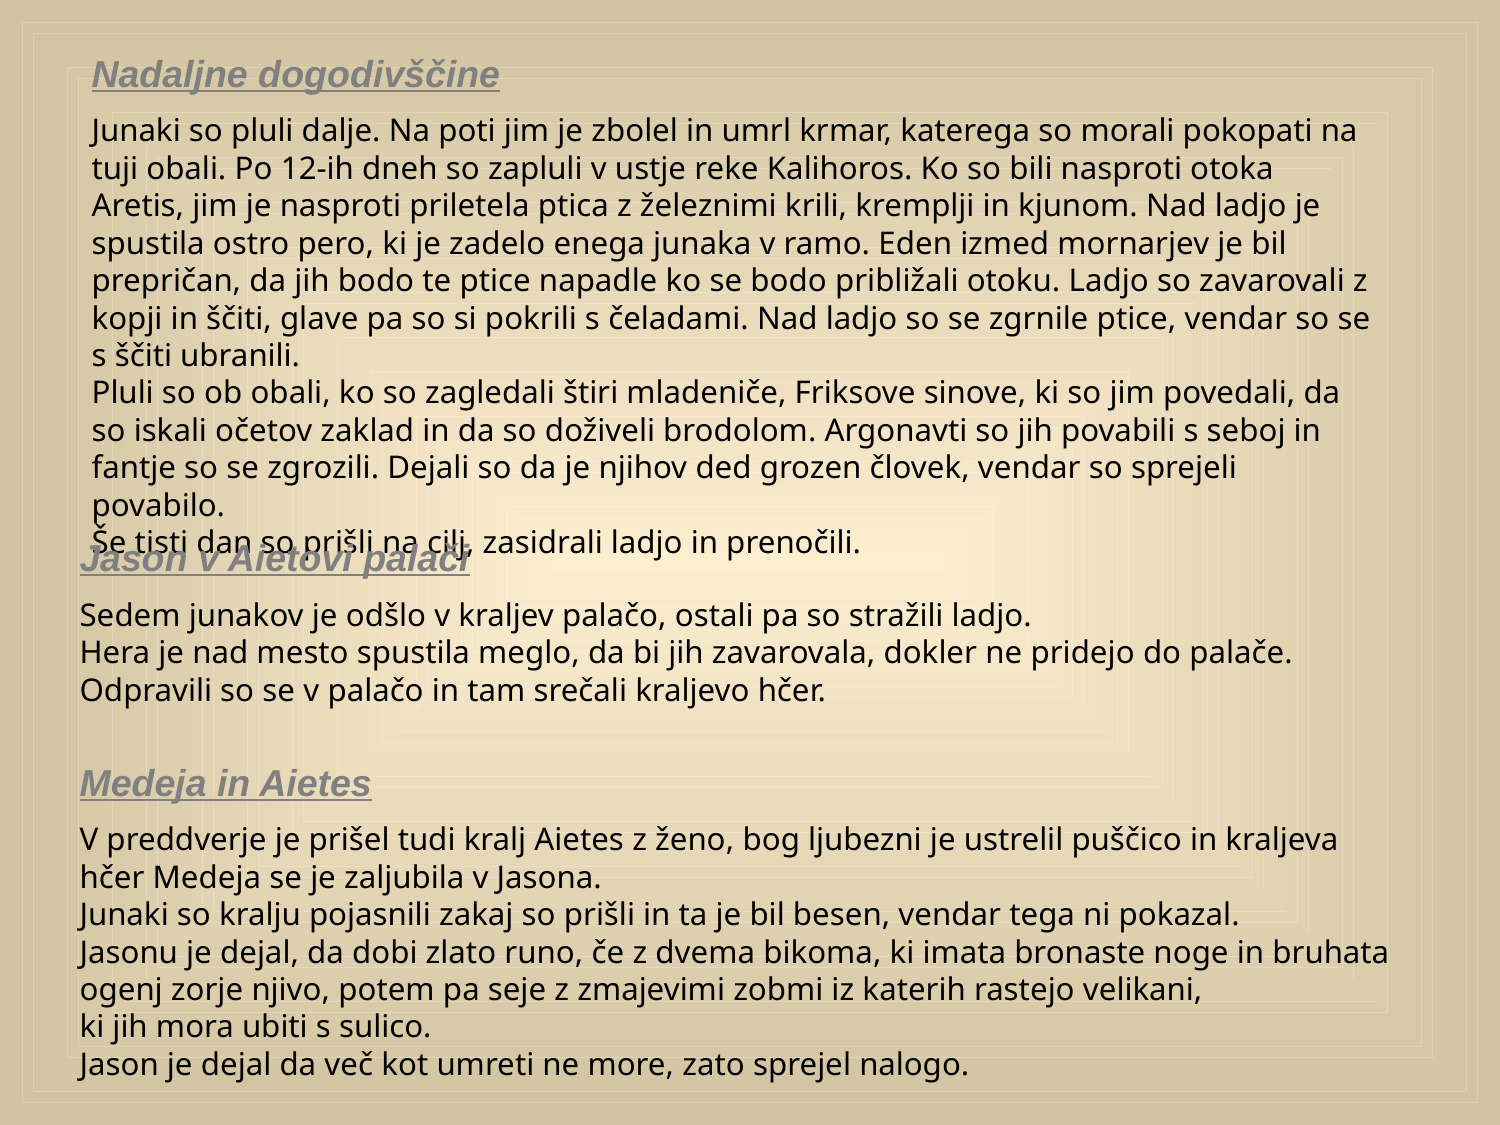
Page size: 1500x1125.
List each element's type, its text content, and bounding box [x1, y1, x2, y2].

text_box Jason v Aietovi palači Sedem junakov je odšlo v kraljev palačo, ostali pa so stražili ladjo. Hera je nad mesto spustila meglo, da bi jih zavarovala, dokler ne pridejo do palače. Odpravili so se v palačo in tam srečali kraljevo hčer. [64, 527, 1412, 715]
text_box Nadaljne dogodivščine Junaki so pluli dalje. Na poti jim je zbolel in umrl krmar, katerega so morali pokopati na tuji obali. Po 12-ih dneh so zapluli v ustje reke Kalihoros. Ko so bili nasproti otoka Aretis, jim je nasproti priletela ptica z železnimi krili, kremplji in kjunom. Nad ladjo je spustila ostro pero, ki je zadelo enega junaka v ramo. Eden izmed mornarjev je bil prepričan, da jih bodo te ptice napadle ko se bodo približali otoku. Ladjo so zavarovali z kopji in ščiti, glave pa so si pokrili s čeladami. Nad ladjo so se zgrnile ptice, vendar so se s ščiti ubranili. Pluli so ob obali, ko so zagledali štiri mladeniče, Friksove sinove, ki so jim povedali, da so iskali očetov zaklad in da so doživeli brodolom. Argonavti so jih povabili s seboj in fantje so se zgrozili. Dejali so da je njihov ded grozen človek, vendar so sprejeli povabilo. Še tisti dan so prišli na cilj, zasidrali ladjo in prenočili. [76, 42, 1388, 527]
text_box Medeja in Aietes V preddverje je prišel tudi kralj Aietes z ženo, bog ljubezni je ustrelil puščico in kraljeva hčer Medeja se je zaljubila v Jasona. Junaki so kralju pojasnili zakaj so prišli in ta je bil besen, vendar tega ni pokazal. Jasonu je dejal, da dobi zlato runo, če z dvema bikoma, ki imata bronaste noge in bruhata ogenj zorje njivo, potem pa seje z zmajevimi zobmi iz katerih rastejo velikani, ki jih mora ubiti s sulico. Jason je dejal da več kot umreti ne more, zato sprejel nalogo. [64, 751, 1424, 1090]
